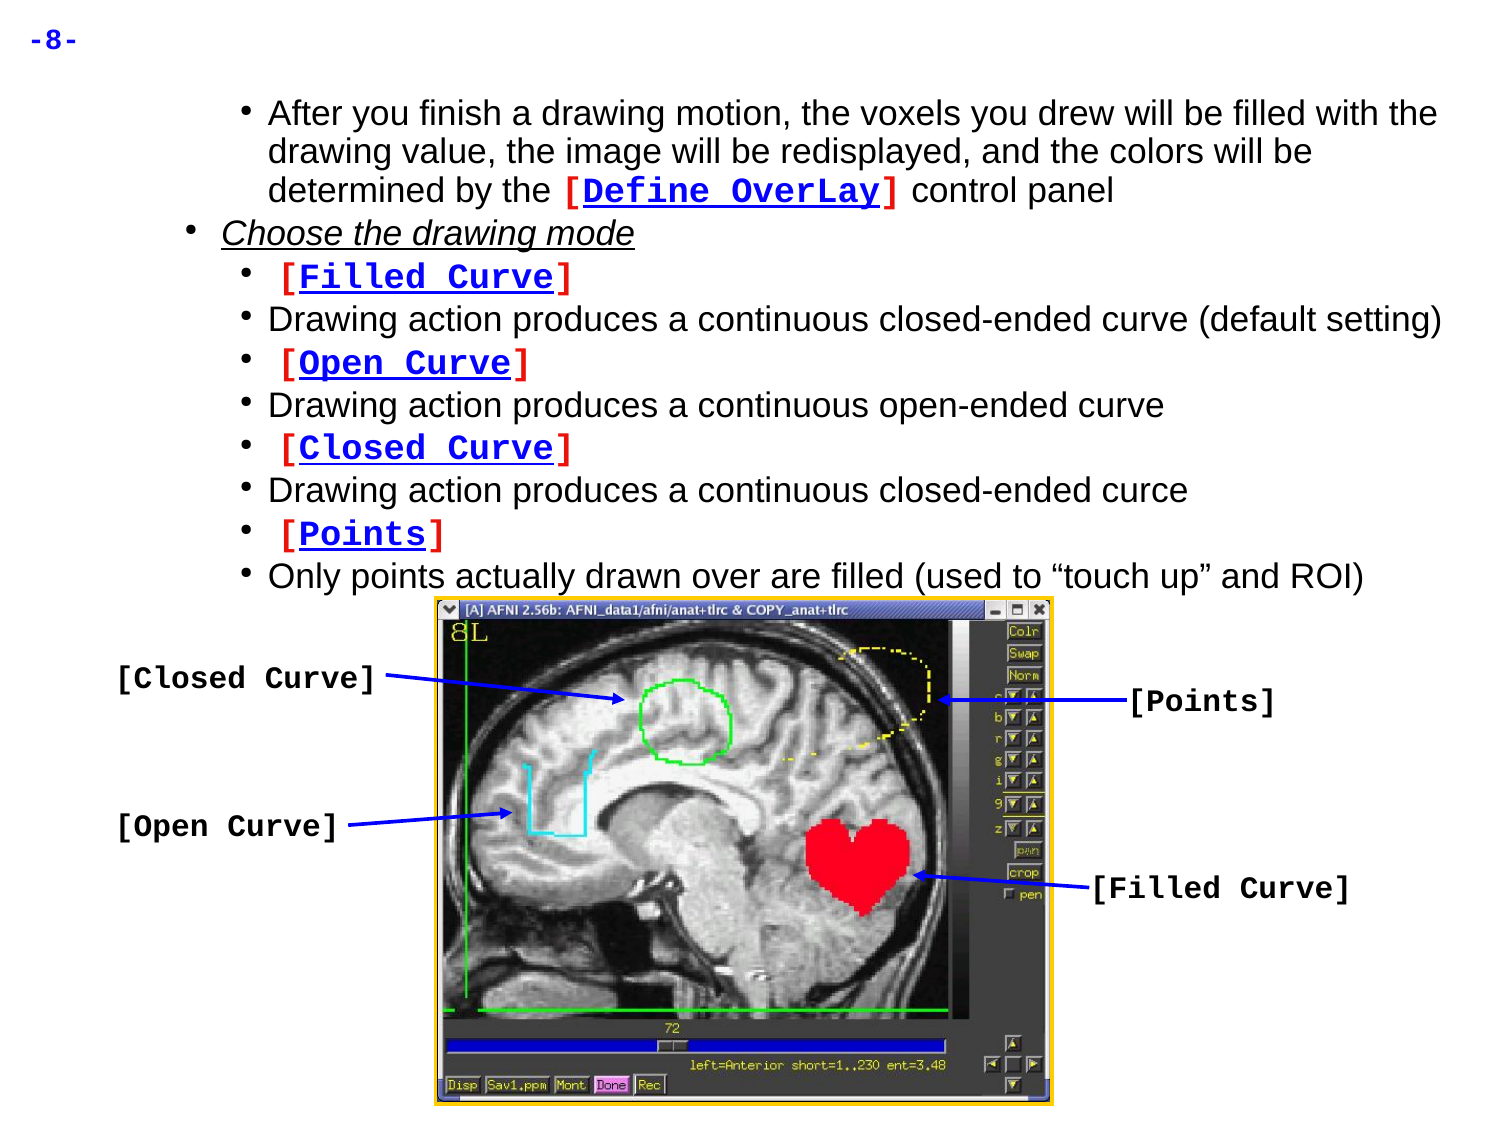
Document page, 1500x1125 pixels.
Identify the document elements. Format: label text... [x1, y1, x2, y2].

text_box [Open Curve] [99, 797, 401, 851]
text_box [Filled Curve] [1074, 859, 1376, 913]
text_box [Closed Curve] [99, 649, 401, 703]
list After you finish a drawing motion, the voxels you drew will be filled with the drawing value, the image will be redisplayed, and the colors will be determined by the [Define OverLay] control panel Choose the drawing mode [Filled Curve] Drawing action produces a continuous closed-ended curve (default setting) [Open Curve] Drawing action produces a continuous open-ended curve [Closed Curve] Drawing action produces a continuous closed-ended curce [Points] Only points actually drawn over are filled (used to “touch up” and ROI) [112, 87, 1463, 625]
picture [437, 600, 1051, 1102]
text_box [Points] [1112, 672, 1338, 726]
